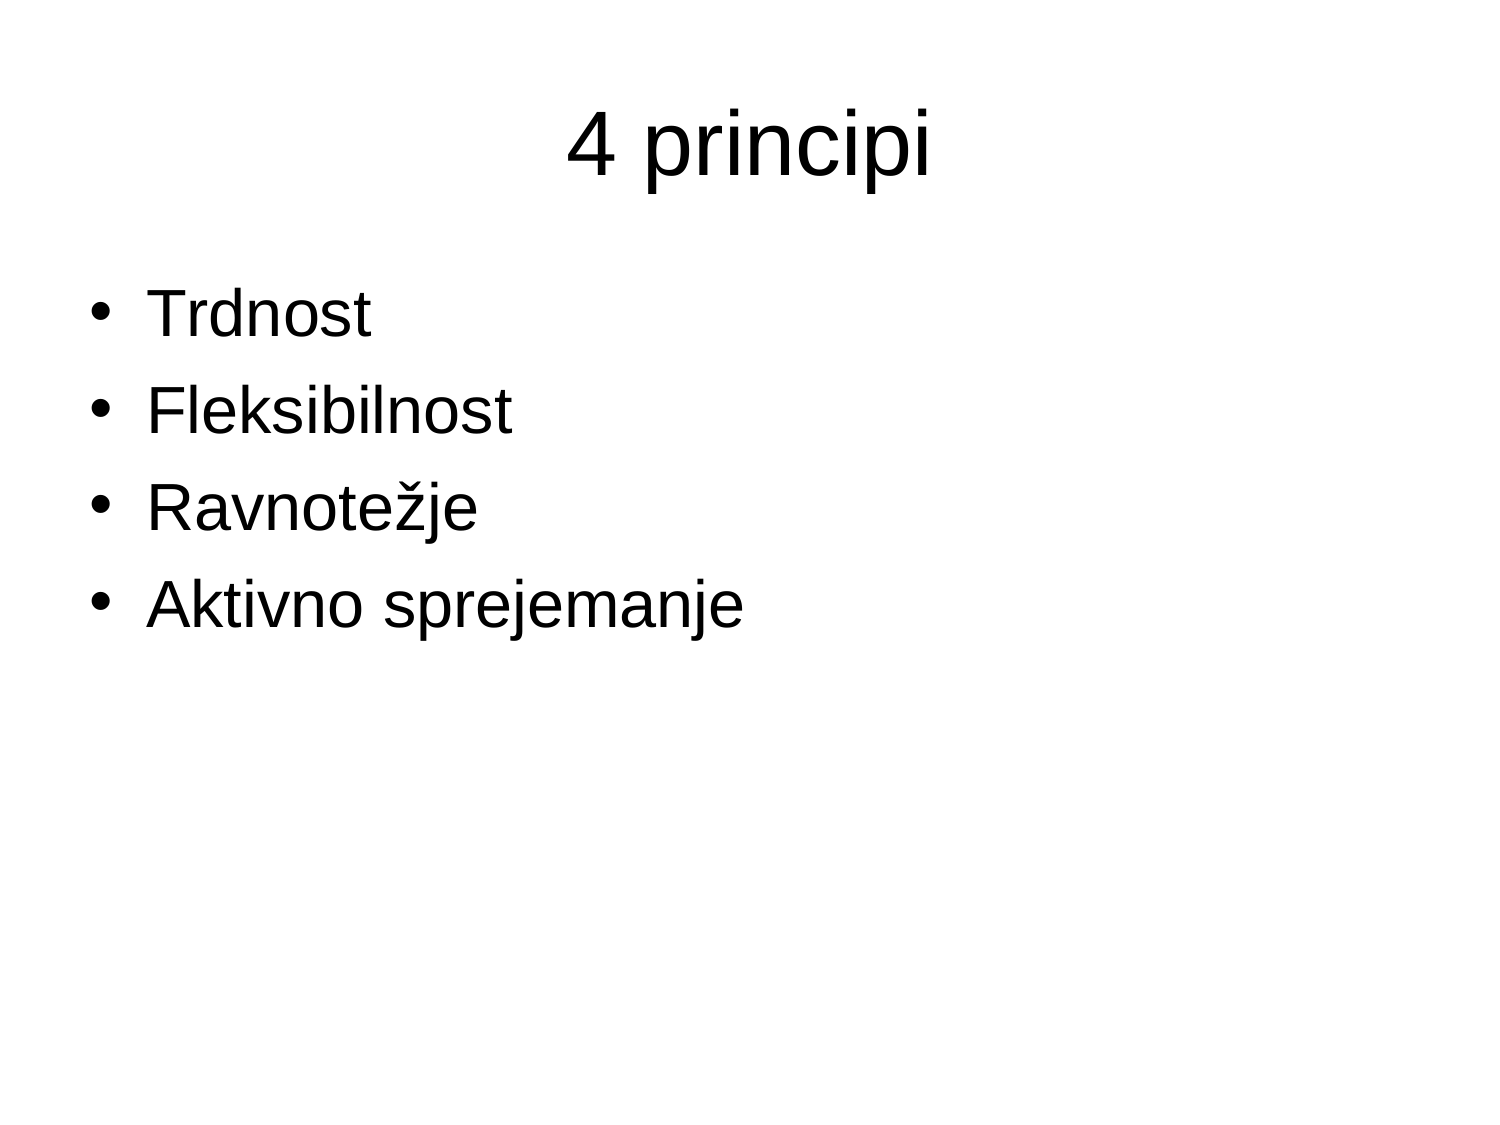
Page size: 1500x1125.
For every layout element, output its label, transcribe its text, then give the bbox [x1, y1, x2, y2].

list Trdnost Fleksibilnost Ravnotežje Aktivno sprejemanje [75, 262, 1426, 1006]
title 4 principi [75, 45, 1426, 233]
